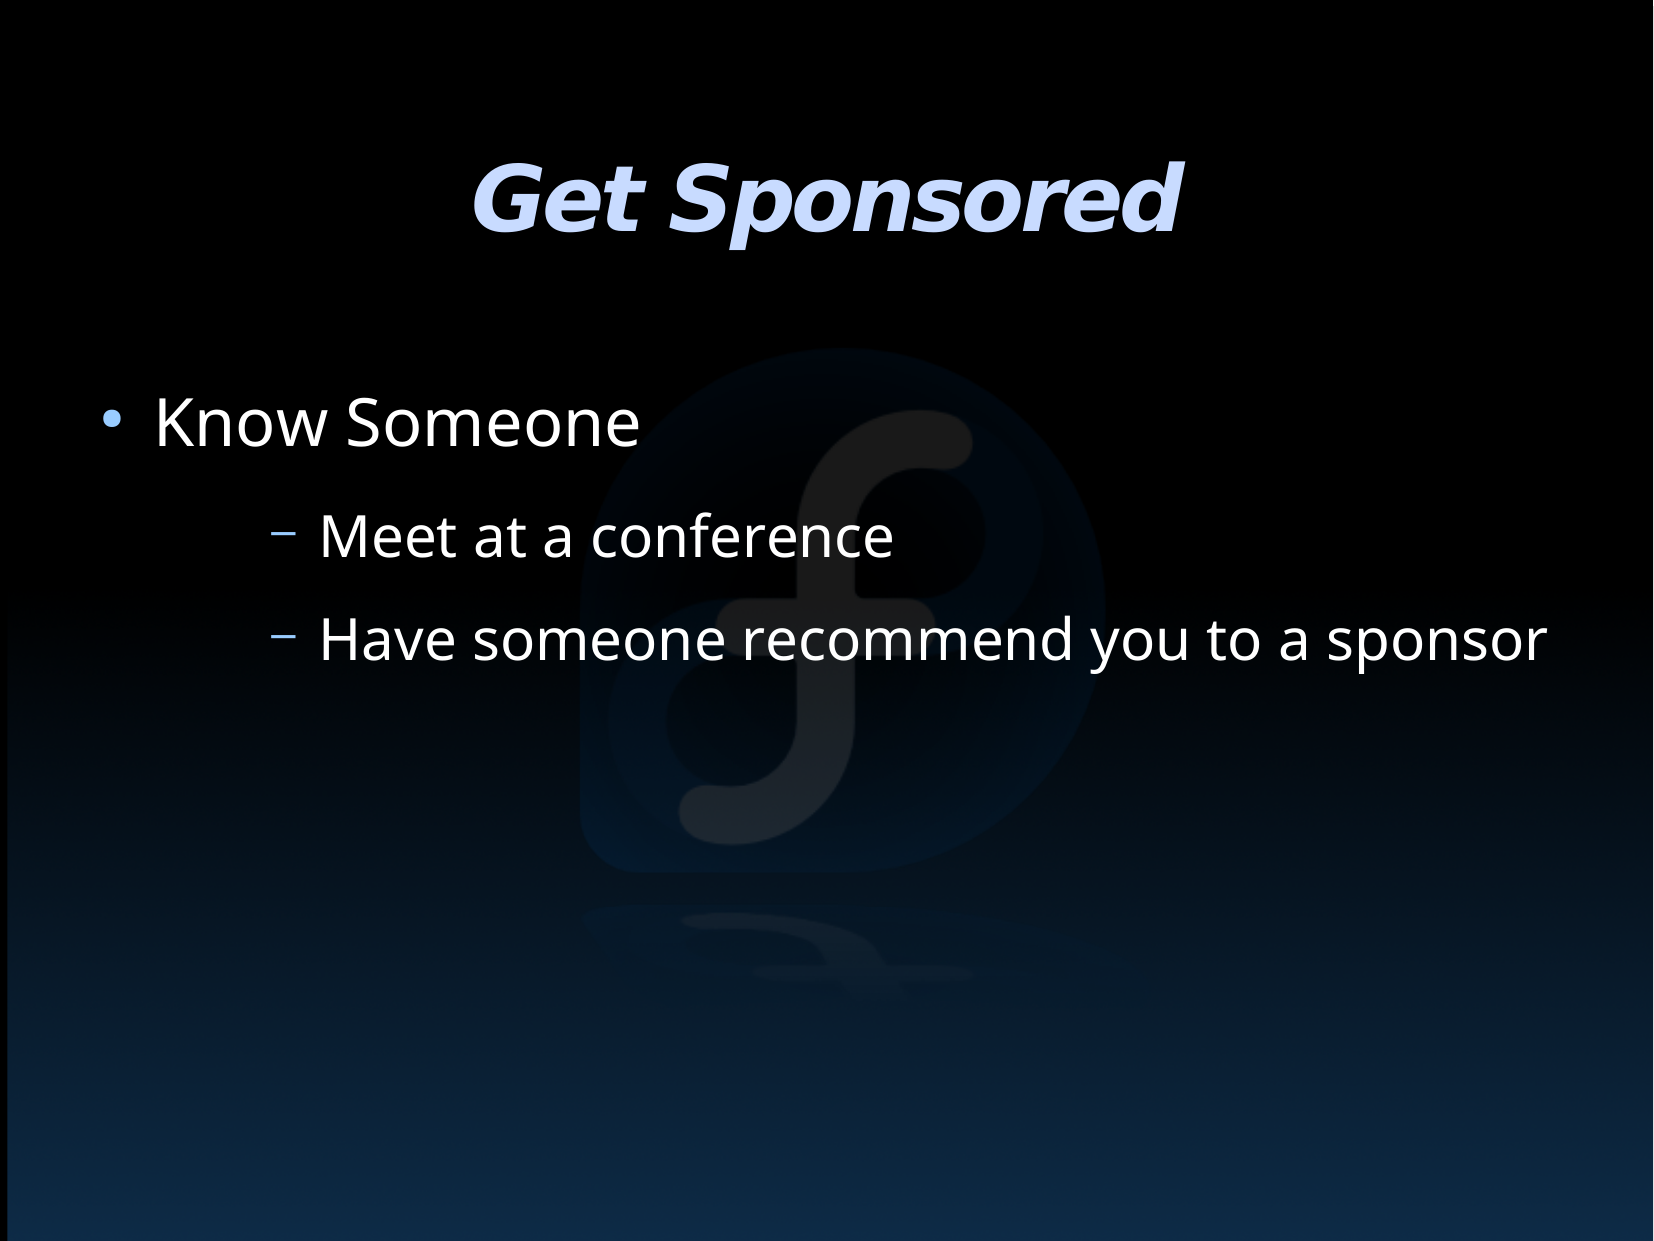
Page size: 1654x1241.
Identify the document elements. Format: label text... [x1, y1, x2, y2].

title Get Sponsored [82, 96, 1576, 304]
list Know Someone Meet at a conference Have someone recommend you to a sponsor [82, 375, 1571, 1054]
picture [7, 6, 1654, 1241]
